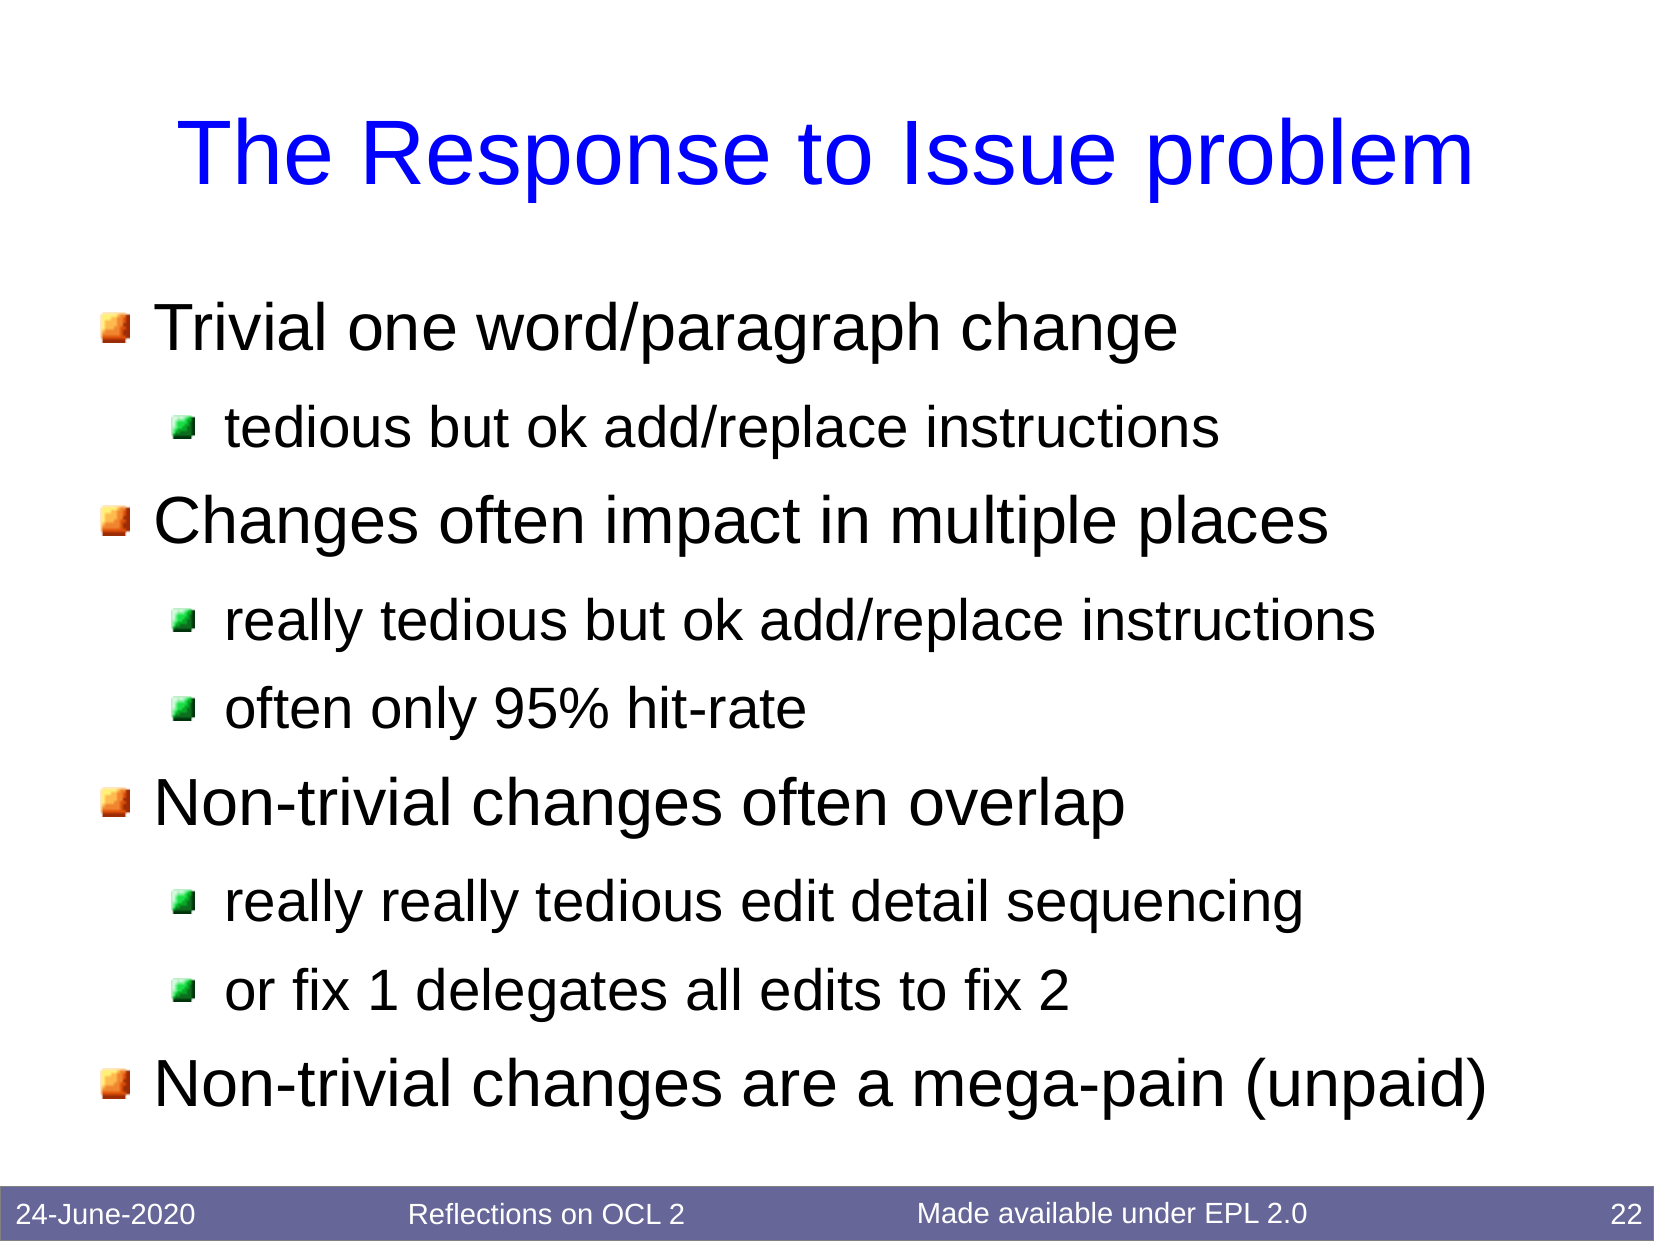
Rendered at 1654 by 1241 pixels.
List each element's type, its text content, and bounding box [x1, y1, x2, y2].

title The Response to Issue problem [82, 49, 1571, 257]
list Trivial one word/paragraph change tedious but ok add/replace instructions Changes often impact in multiple places really tedious but ok add/replace instructions often only 95% hit-rate Non-trivial changes often overlap really really tedious edit detail sequencing or fix 1 delegates all edits to fix 2 Non-trivial changes are a mega-pain (unpaid) [82, 290, 1571, 1122]
